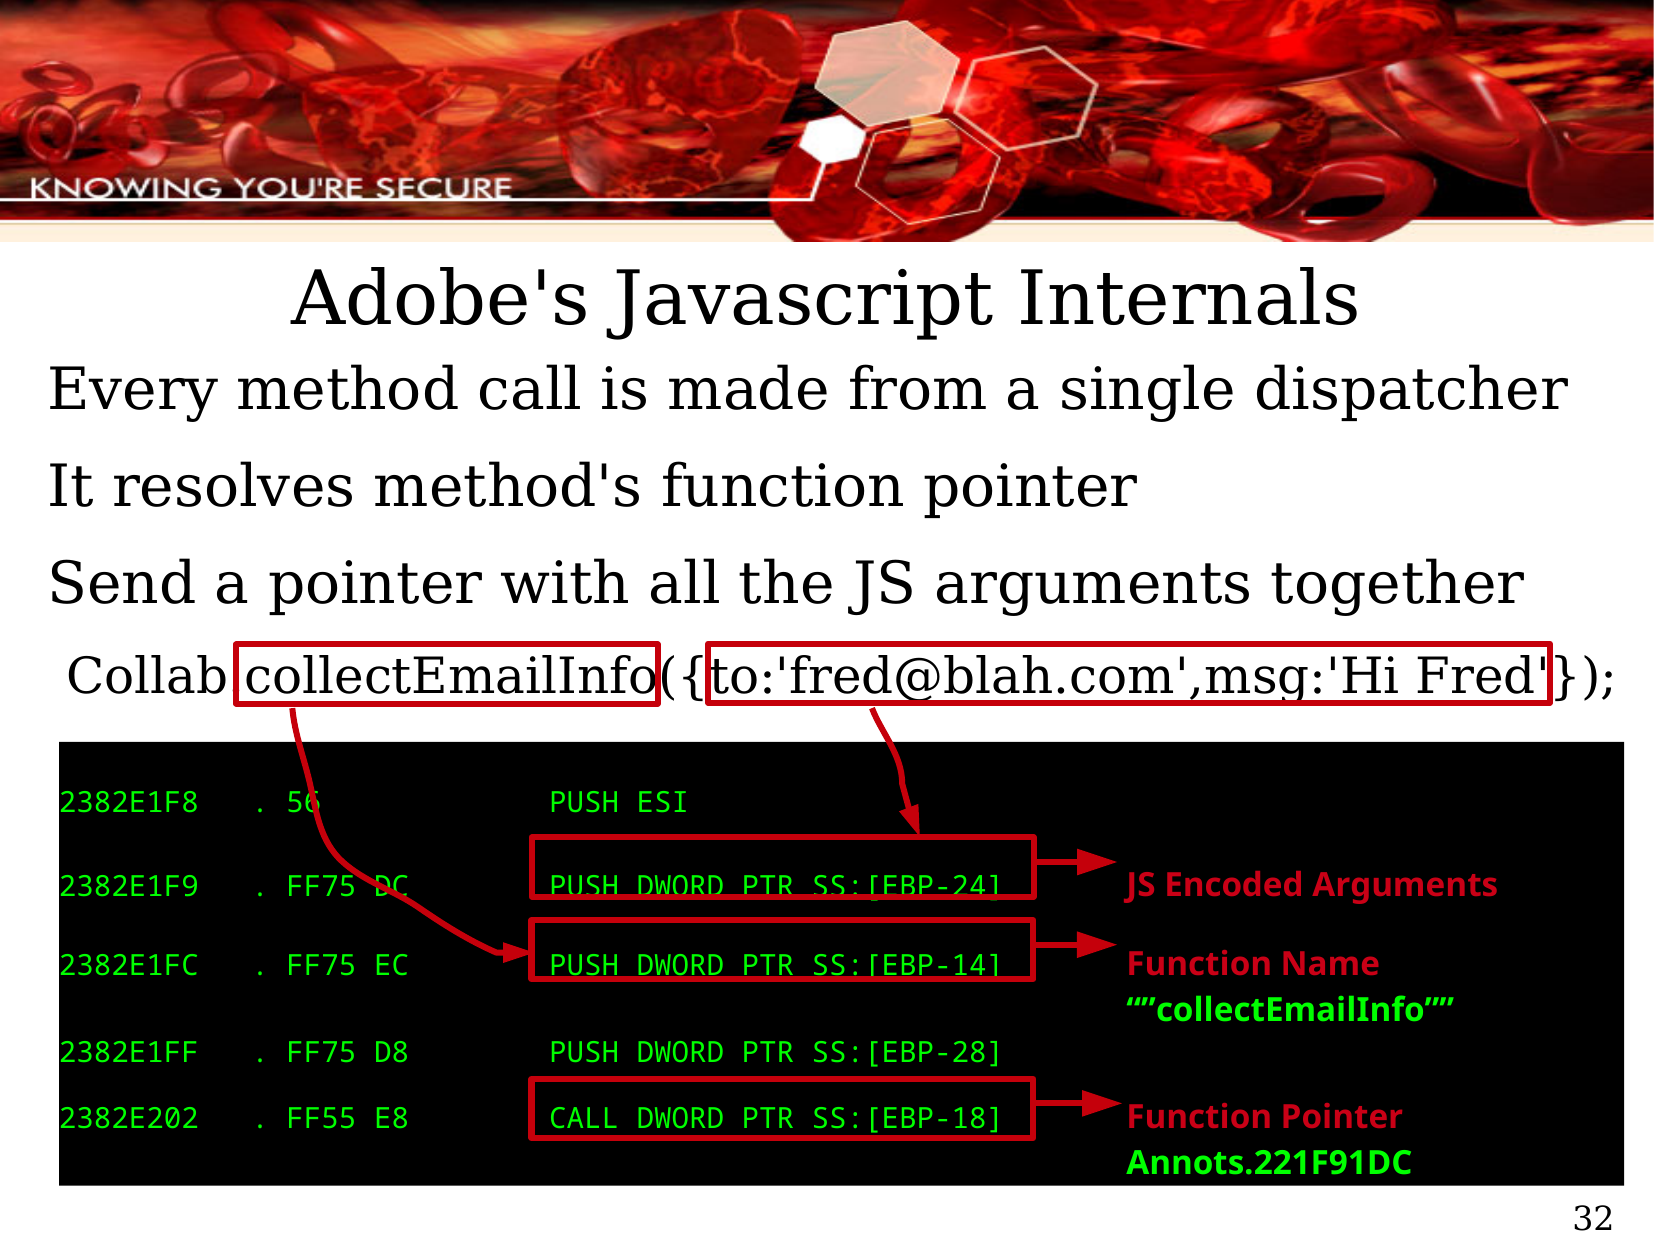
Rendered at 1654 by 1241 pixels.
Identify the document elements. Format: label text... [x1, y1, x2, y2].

list Every method call is made from a single dispatcher It resolves method's function pointer Send a pointer with all the JS arguments together [29, 355, 1625, 618]
picture [0, 0, 1654, 195]
text_box 2382E1F8 . 56 PUSH ESI 2382E1F9 . FF75 DC PUSH DWORD PTR SS:[EBP-24] JS Encoded Arguments 2382E1FC . FF75 EC PUSH DWORD PTR SS:[EBP-14] Function Name “”collectEmailInfo”” 2382E1FF . FF75 D8 PUSH DWORD PTR SS:[EBP-28] 2382E202 . FF55 E8 CALL DWORD PTR SS:[EBP-18] Function Pointer Annots.221F91DC [535, 923, 1030, 976]
text_box 2382E1F8 . 56 PUSH ESI 2382E1F9 . FF75 DC PUSH DWORD PTR SS:[EBP-24] JS Encoded Arguments 2382E1FC . FF75 EC PUSH DWORD PTR SS:[EBP-14] Function Name “”collectEmailInfo”” 2382E1FF . FF75 D8 PUSH DWORD PTR SS:[EBP-28] 2382E202 . FF55 E8 CALL DWORD PTR SS:[EBP-18] Function Pointer Annots.221F91DC [535, 840, 1031, 894]
text_box Collab.collectEmailInfo({to:'fred@blah.com',msg:'Hi Fred'}); [875, 643, 1622, 708]
text_box Collab.collectEmailInfo({to:'fred@blah.com',msg:'Hi Fred'}); [296, 643, 874, 708]
title Adobe's Javascript Internals [0, 195, 1654, 403]
text_box Collab.collectEmailInfo({to:'fred@blah.com',msg:'Hi Fred'}); [239, 647, 655, 701]
text_box Collab.collectEmailInfo({to:'fred@blah.com',msg:'Hi Fred'}); [63, 643, 293, 708]
text_box Collab.collectEmailInfo({to:'fred@blah.com',msg:'Hi Fred'}); [711, 647, 1547, 700]
text_box 2382E1F8 . 56 PUSH ESI 2382E1F9 . FF75 DC PUSH DWORD PTR SS:[EBP-24] JS Encoded Arguments 2382E1FC . FF75 EC PUSH DWORD PTR SS:[EBP-14] Function Name “”collectEmailInfo”” 2382E1FF . FF75 D8 PUSH DWORD PTR SS:[EBP-28] 2382E202 . FF55 E8 CALL DWORD PTR SS:[EBP-18] Function Pointer Annots.221F91DC [59, 741, 1625, 1186]
